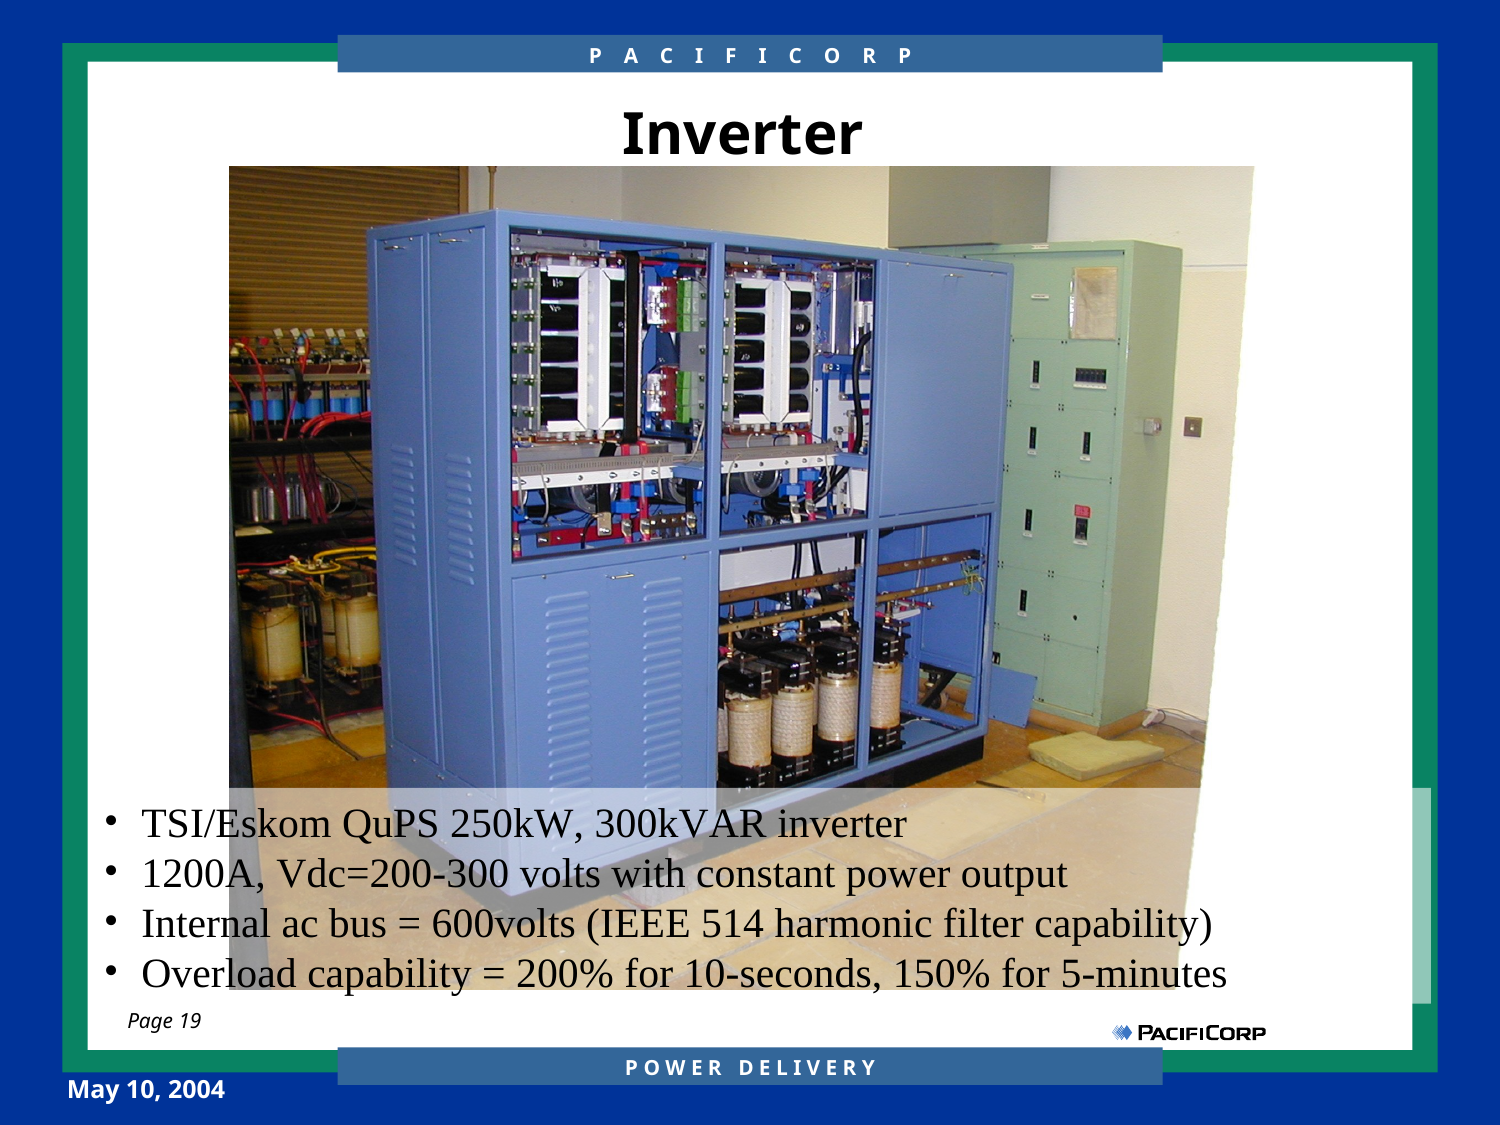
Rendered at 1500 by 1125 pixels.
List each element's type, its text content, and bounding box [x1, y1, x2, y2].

text_box TSI/Eskom QuPS 250kW, 300kVAR inverter 1200A, Vdc=200-300 volts with constant power output Internal ac bus = 600volts (IEEE 514 harmonic filter capability) Overload capability = 200% for 10-seconds, 150% for 5-minutes [88, 787, 1431, 1004]
picture [229, 166, 1327, 787]
title Inverter [87, 87, 1400, 175]
